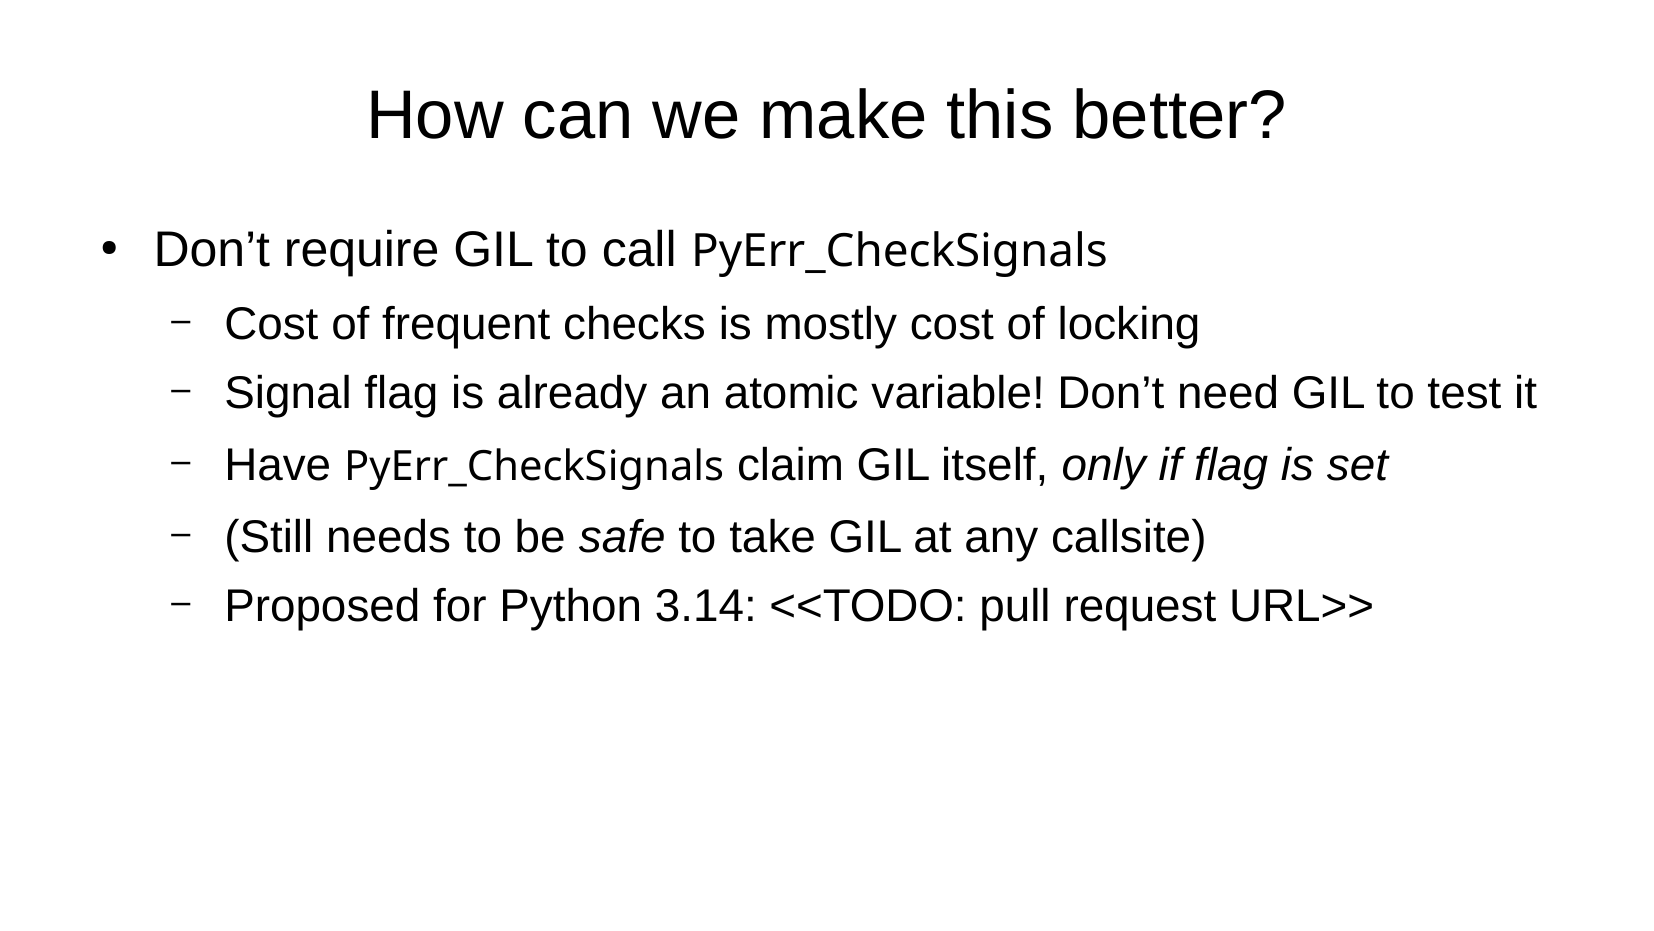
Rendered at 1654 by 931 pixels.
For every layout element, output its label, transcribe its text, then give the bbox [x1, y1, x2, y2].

title How can we make this better? [82, 37, 1571, 193]
list Don’t require GIL to call PyErr_CheckSignals Cost of frequent checks is mostly cost of locking Signal flag is already an atomic variable! Don’t need GIL to test it Have PyErr_CheckSignals claim GIL itself, only if flag is set (Still needs to be safe to take GIL at any callsite) Proposed for Python 3.14: <<TODO: pull request URL>> [82, 217, 1571, 758]
